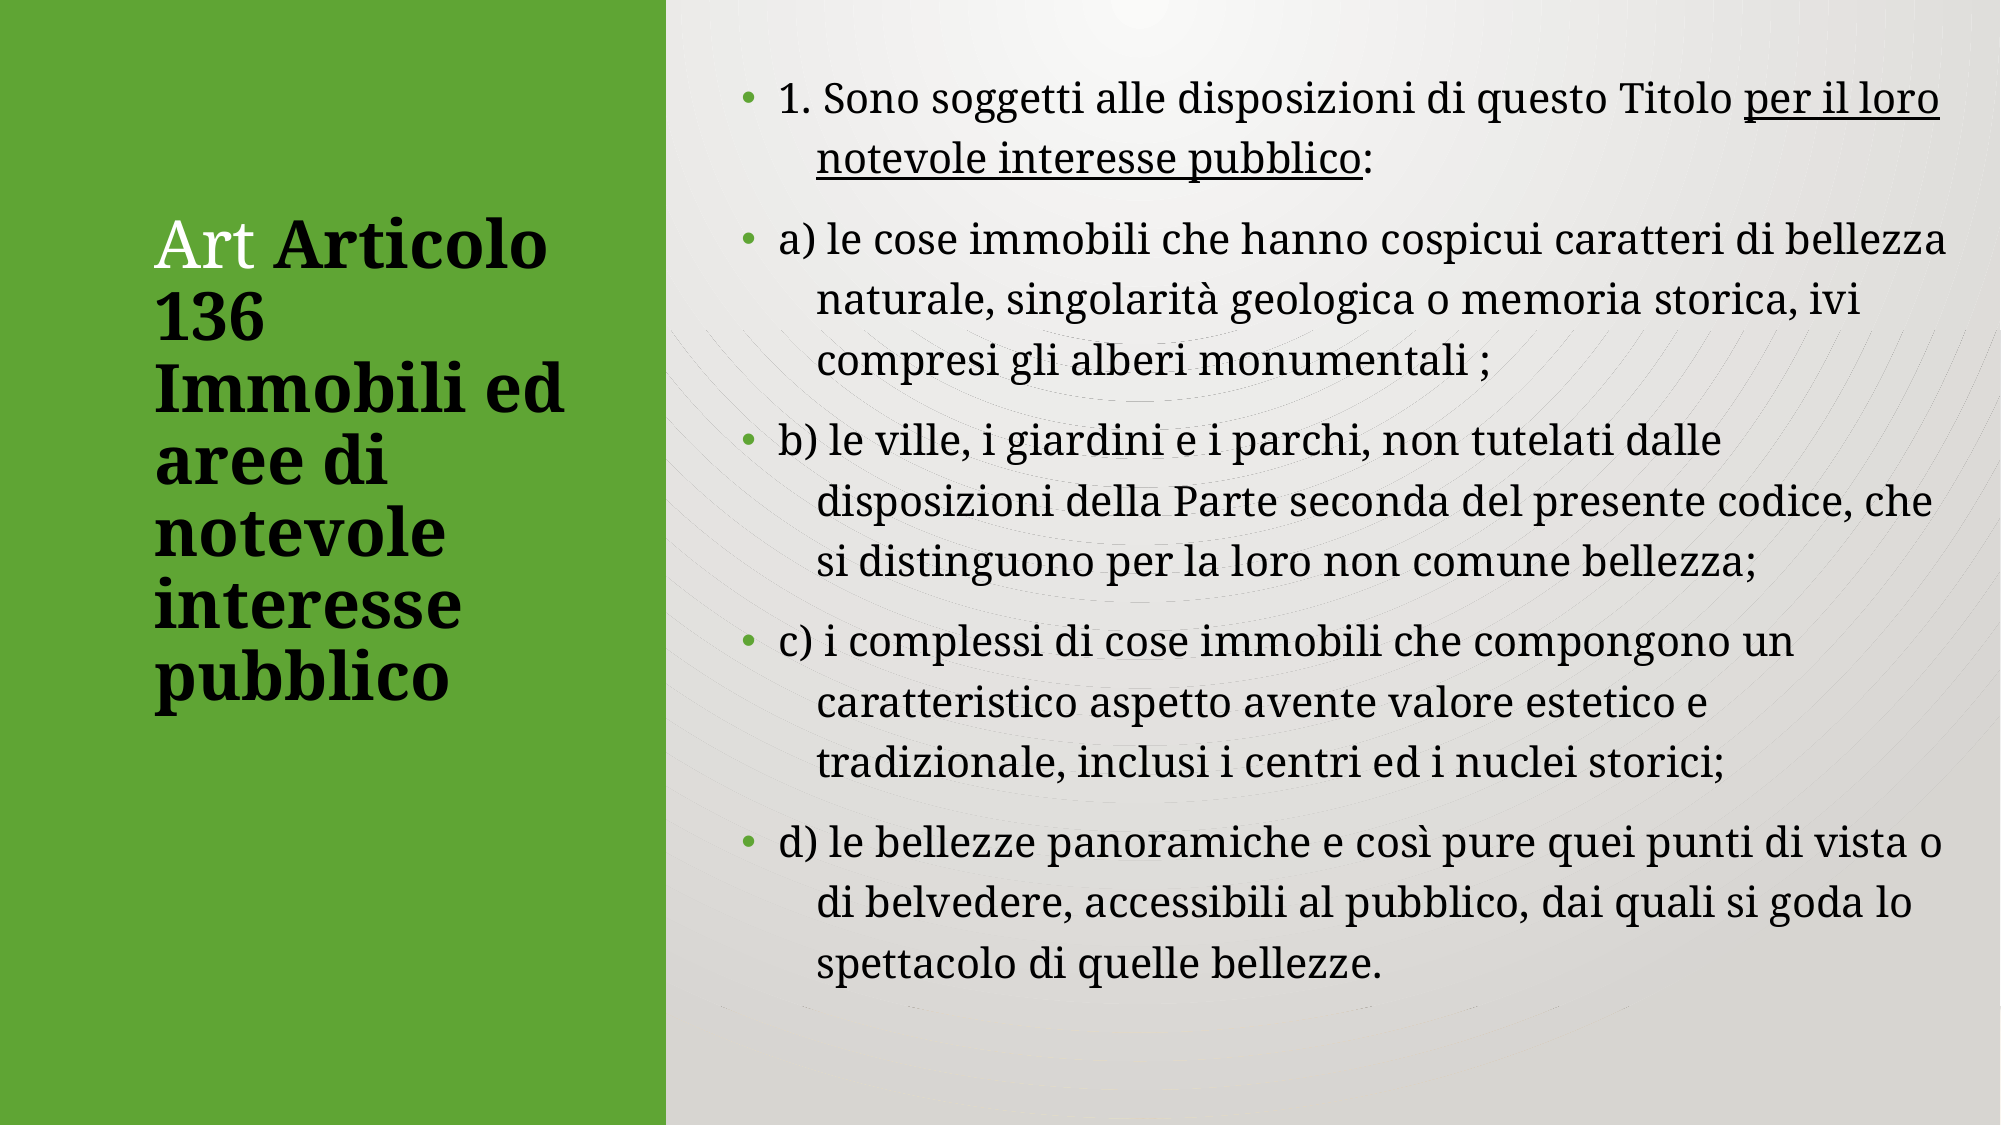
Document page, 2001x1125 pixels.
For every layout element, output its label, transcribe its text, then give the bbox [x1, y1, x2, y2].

list 1. Sono soggetti alle disposizioni di questo Titolo per il loro notevole interesse pubblico: a) le cose immobili che hanno cospicui caratteri di bellezza naturale, singolarità geologica o memoria storica, ivi compresi gli alberi monumentali ; b) le ville, i giardini e i parchi, non tutelati dalle disposizioni della Parte seconda del presente codice, che si distinguono per la loro non comune bellezza; c) i complessi di cose immobili che compongono un caratteristico aspetto avente valore estetico e tradizionale, inclusi i centri ed i nuclei storici; d) le bellezze panoramiche e così pure quei punti di vista o di belvedere, accessibili al pubblico, dai quali si goda lo spettacolo di quelle bellezze. [726, 54, 1977, 1090]
title Art Articolo 136 Immobili ed aree di notevole interesse pubblico [139, 203, 587, 956]
text_box [0, 0, 2000, 1125]
